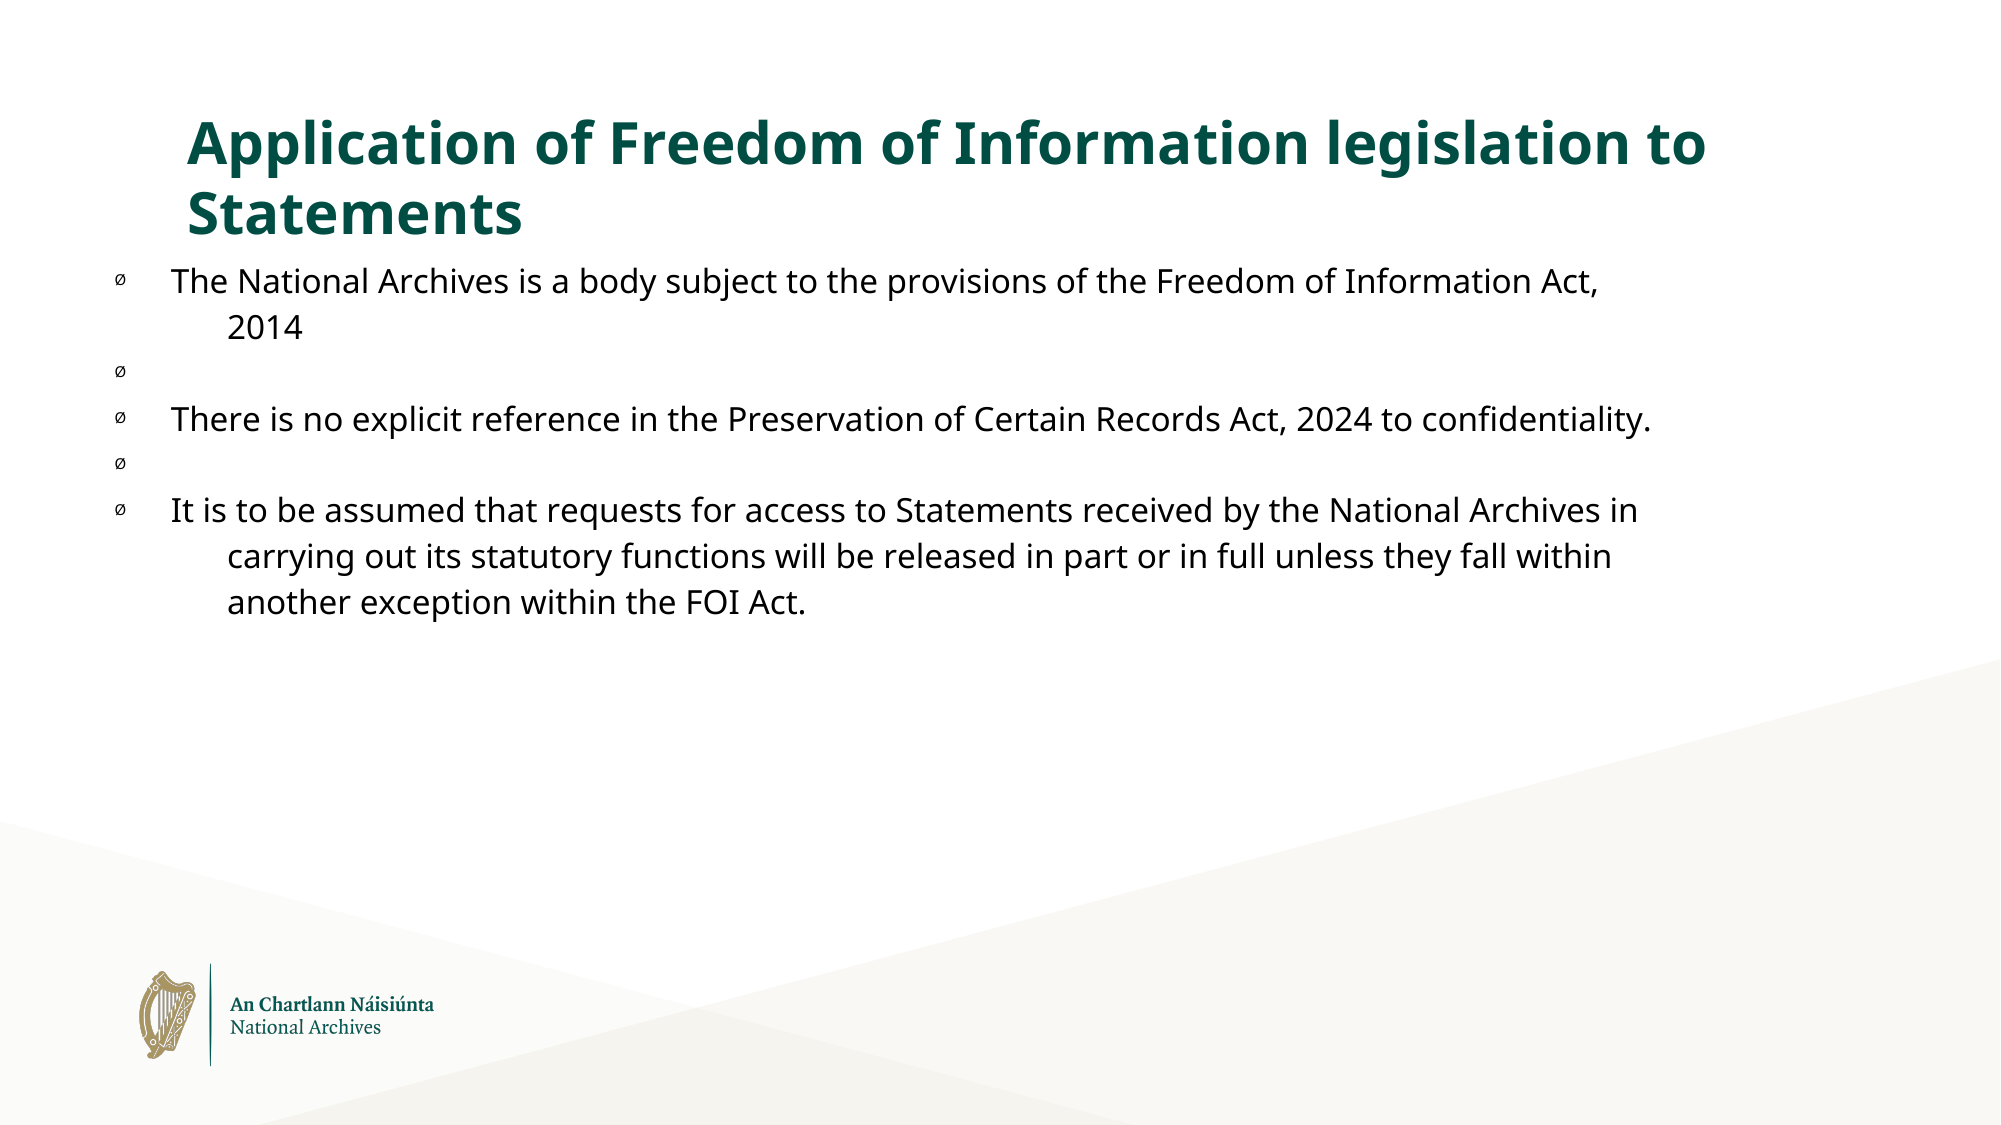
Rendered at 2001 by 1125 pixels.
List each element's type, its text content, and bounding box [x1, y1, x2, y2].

text_box Application of Freedom of Information legislation to Statements [167, 86, 1787, 247]
text_box [0, 659, 2000, 1125]
text_box The National Archives is a body subject to the provisions of the Freedom of Information Act, 2014 There is no explicit reference in the Preservation of Certain Records Act, 2024 to confidentiality. It is to be assumed that requests for access to Statements received by the National Archives in carrying out its statutory functions will be released in part or in full unless they fall within another exception within the FOI Act. [99, 246, 1697, 687]
picture [135, 960, 439, 1070]
